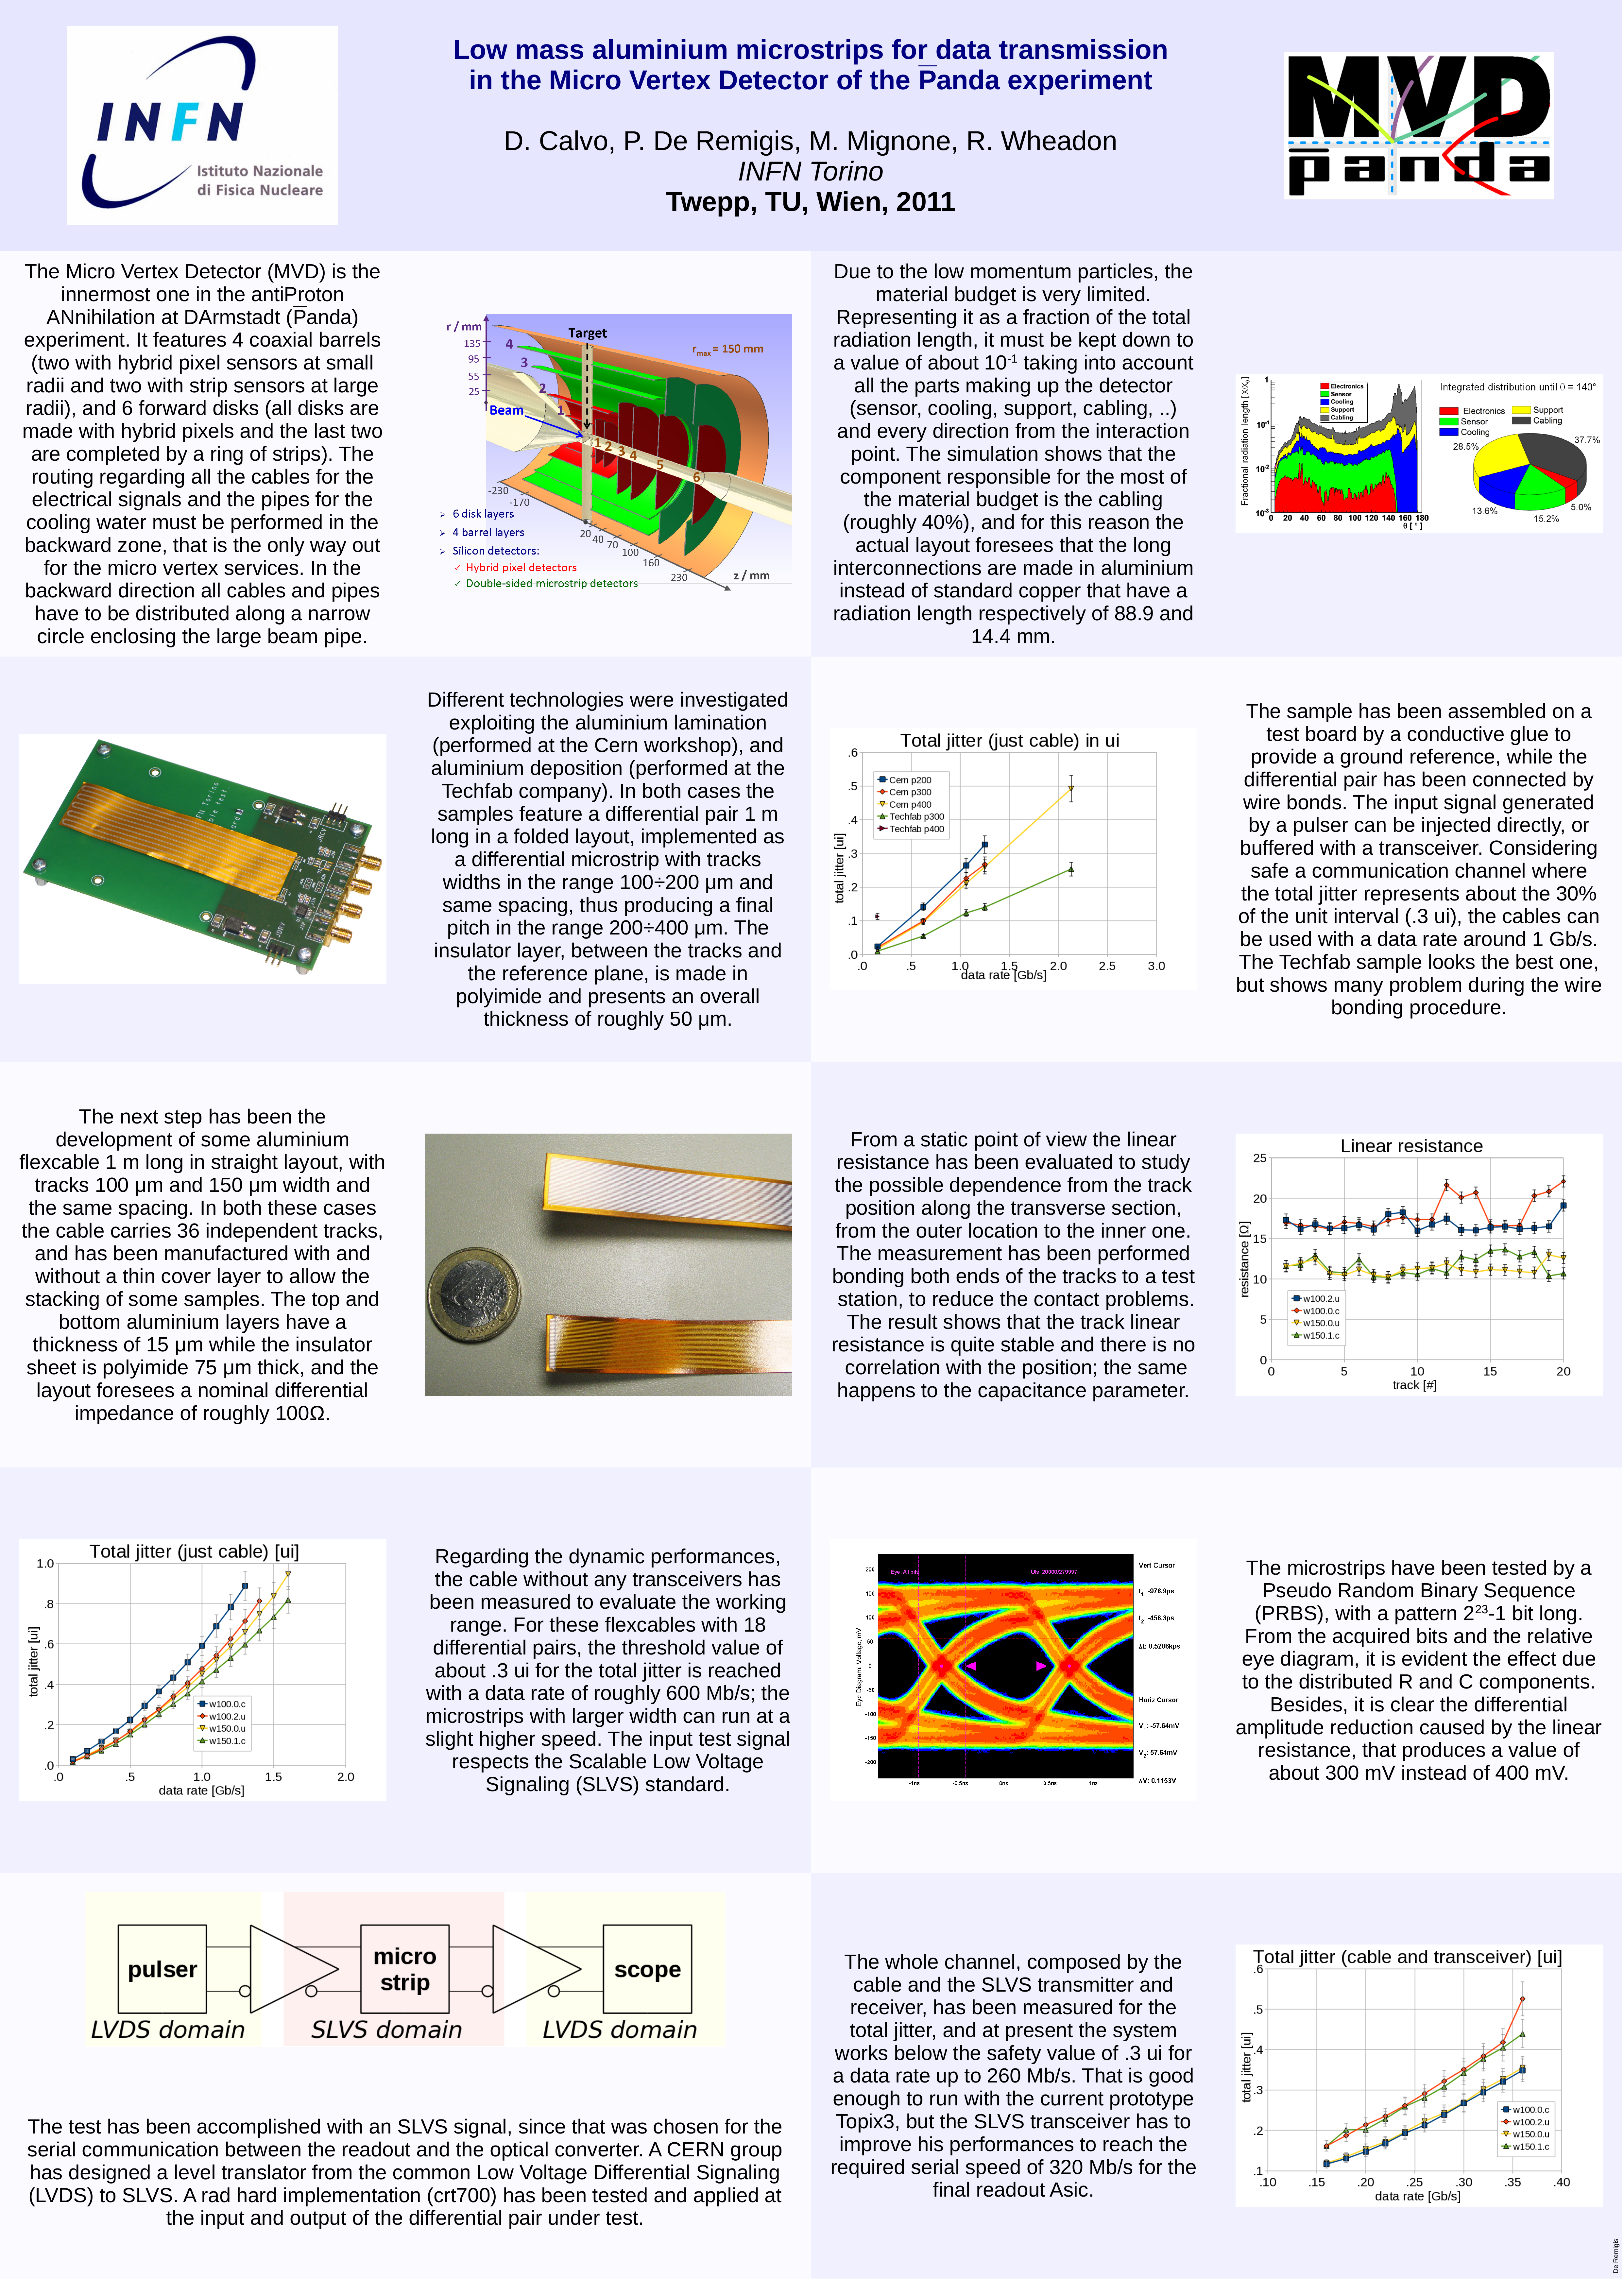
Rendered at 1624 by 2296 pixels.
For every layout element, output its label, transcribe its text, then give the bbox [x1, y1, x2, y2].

picture [1284, 51, 1554, 200]
picture [1236, 1945, 1603, 2207]
picture [830, 1539, 1197, 1801]
picture [1236, 1134, 1603, 1396]
text_box De Remigis [1609, 2234, 1622, 2279]
title Low mass aluminium microstrips for data transmission in the Micro Vertex Detector of the Panda experiment D. Calvo, P. De Remigis, M. Mignone, R. Wheadon INFN Torino Twepp, TU, Wien, 2011 [0, 0, 1622, 251]
picture [85, 1892, 726, 2047]
text_box [811, 1468, 1216, 1873]
picture [830, 728, 1197, 990]
text_box [406, 1062, 811, 1467]
text_box The sample has been assembled on a test board by a conductive glue to provide a ground reference, while the differential pair has been connected by wire bonds. The input signal generated by a pulser can be injected directly, or buffered with a transceiver. Considering safe a communication channel where the total jitter represents about the 30% of the unit interval (.3 ui), the cables can be used with a data rate around 1 Gb/s. The Techfab sample looks the best one, but shows many problem during the wire bonding procedure. [1216, 657, 1622, 1062]
text_box The microstrips have been tested by a Pseudo Random Binary Sequence (PRBS), with a pattern 223-1 bit long. From the acquired bits and the relative eye diagram, it is evident the effect due to the distributed R and C components. Besides, it is clear the differential amplitude reduction caused by the linear resistance, that produces a value of about 300 mV instead of 400 mV. [1216, 1467, 1622, 1873]
text_box [1217, 1873, 1622, 2279]
picture [425, 1134, 792, 1396]
text_box The test has been accomplished with an SLVS signal, since that was chosen for the serial communication between the readout and the optical converter. A CERN group has designed a level translator from the common Low Voltage Differential Signaling (LVDS) to SLVS. A rad hard implementation (crt700) has been tested and applied at the input and output of the differential pair under test. [0, 2066, 811, 2279]
text_box Different technologies were investigated exploiting the aluminium lamination (performed at the Cern workshop), and aluminium deposition (performed at the Techfab company). In both cases the samples feature a differential pair 1 m long in a folded layout, implemented as a differential microstrip with tracks widths in the range 100÷200 μm and same spacing, thus producing a final pitch in the range 200÷400 μm. The insulator layer, between the tracks and the reference plane, is made in polyimide and presents an overall thickness of roughly 50 μm. [405, 656, 811, 1062]
text_box Due to the low momentum particles, the material budget is very limited. Representing it as a fraction of the total radiation length, it must be kept down to a value of about 10-1 taking into account all the parts making up the detector (sensor, cooling, support, cabling, ..) and every direction from the interaction point. The simulation shows that the component responsible for the most of the material budget is the cabling (roughly 40%), and for this reason the actual layout foresees that the long interconnections are made in aluminium instead of standard copper that have a radiation length respectively of 88.9 and 14.4 mm. [811, 251, 1217, 657]
subtitle The Micro Vertex Detector (MVD) is the innermost one in the antiProton ANnihilation at DArmstadt (Panda) experiment. It features 4 coaxial barrels (two with hybrid pixel sensors at small radii and two with strip sensors at large radii), and 6 forward disks (all disks are made with hybrid pixels and the last two are completed by a ring of strips). The routing regarding all the cables for the electrical signals and the pipes for the cooling water must be performed in the backward zone, that is the only way out for the micro vertex services. In the backward direction all cables and pipes have to be distributed along a narrow circle enclosing the large beam pipe. [0, 251, 406, 657]
picture [19, 734, 386, 984]
text_box Regarding the dynamic performances, the cable without any transceivers has been measured to evaluate the working range. For these flexcables with 18 differential pairs, the threshold value of about .3 ui for the total jitter is reached with a data rate of roughly 600 Mb/s; the microstrips with larger width can run at a slight higher speed. The input test signal respects the Scalable Low Voltage Signaling (SLVS) standard. [405, 1467, 811, 1873]
text_box The next step has been the development of some aluminium flexcable 1 m long in straight layout, with tracks 100 μm and 150 μm width and the same spacing. In both these cases the cable carries 36 independent tracks, and has been manufactured with and without a thin cover layer to allow the stacking of some samples. The top and bottom aluminium layers have a thickness of 15 μm while the insulator sheet is polyimide 75 μm thick, and the layout foresees a nominal differential impedance of roughly 100Ω. [0, 1062, 406, 1468]
text_box [0, 657, 405, 1062]
text_box The whole channel, composed by the cable and the SLVS transmitter and receiver, has been measured for the total jitter, and at present the system works below the safety value of .3 ui for a data rate up to 260 Mb/s. That is good enough to run with the current prototype Topix3, but the SLVS transceiver has to improve his performances to reach the required serial speed of 320 Mb/s for the final readout Asic. [811, 1873, 1217, 2279]
text_box [406, 251, 811, 656]
picture [19, 1539, 386, 1801]
text_box [0, 1468, 811, 2066]
text_box From a static point of view the linear resistance has been evaluated to study the possible dependence from the track position along the transverse section, from the outer location to the inner one. The measurement has been performed bonding both ends of the tracks to a test station, to reduce the contact problems. The result shows that the track linear resistance is quite stable and there is no correlation with the position; the same happens to the capacitance parameter. [811, 1062, 1217, 1468]
text_box [1217, 251, 1622, 657]
picture [67, 26, 338, 225]
text_box [1217, 1062, 1622, 1467]
text_box [811, 657, 1216, 1062]
picture [1236, 374, 1603, 533]
picture [425, 314, 792, 594]
